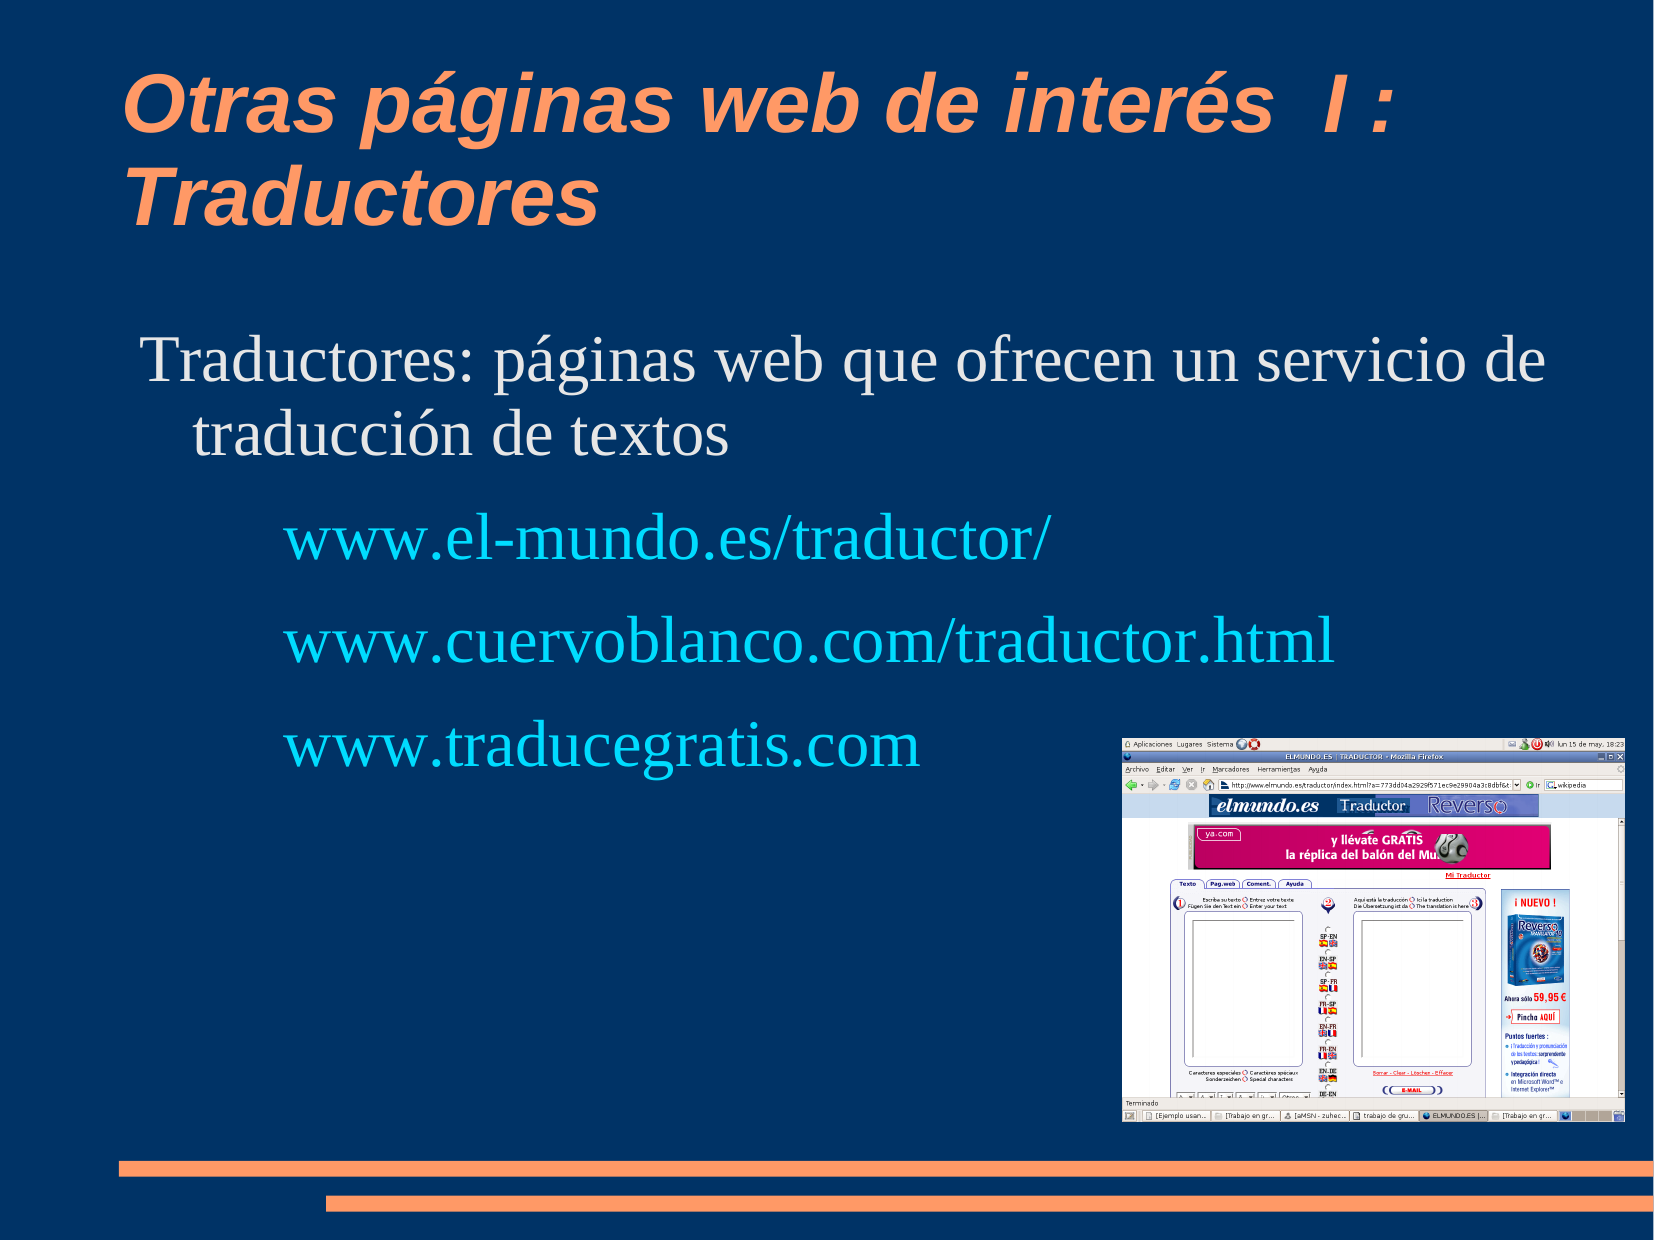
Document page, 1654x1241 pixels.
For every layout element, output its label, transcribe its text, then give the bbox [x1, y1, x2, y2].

title Otras páginas web de interés I : Traductores [121, 46, 1534, 254]
list Traductores: páginas web que ofrecen un servicio de traducción de textos www.el-mundo.es/traductor/ www.cuervoblanco.com/traductor.html www.traducegratis.com [121, 322, 1561, 1132]
picture [1122, 738, 1625, 1123]
